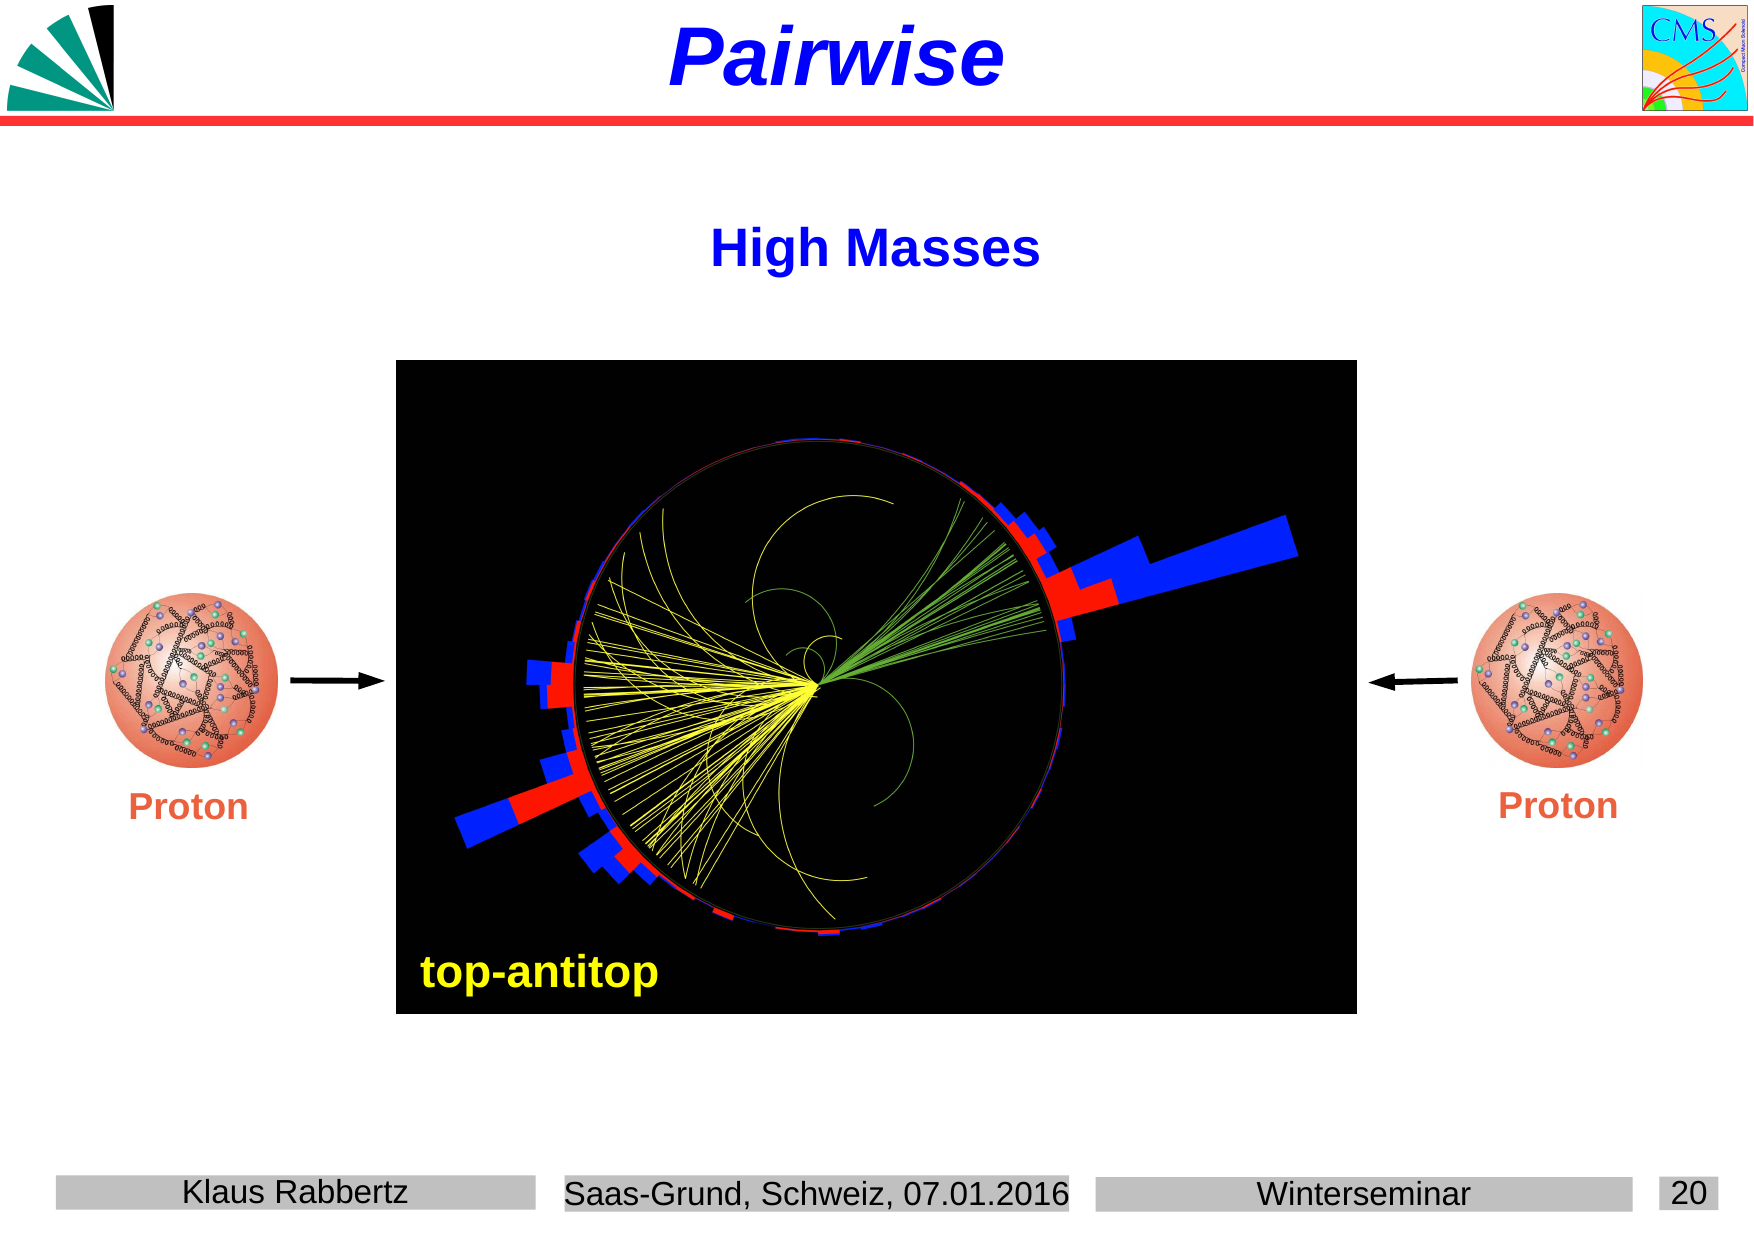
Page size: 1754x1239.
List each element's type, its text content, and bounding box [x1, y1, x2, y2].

picture [1642, 5, 1748, 111]
picture [396, 360, 1357, 1014]
text_box Proton [1486, 778, 1632, 834]
text_box Proton [116, 779, 263, 834]
picture [1471, 593, 1643, 769]
picture [105, 593, 278, 769]
picture [7, 5, 114, 112]
text_box top-antitop [408, 940, 672, 1004]
text_box High Masses [698, 212, 1055, 285]
title Pairwise [129, 0, 1545, 114]
